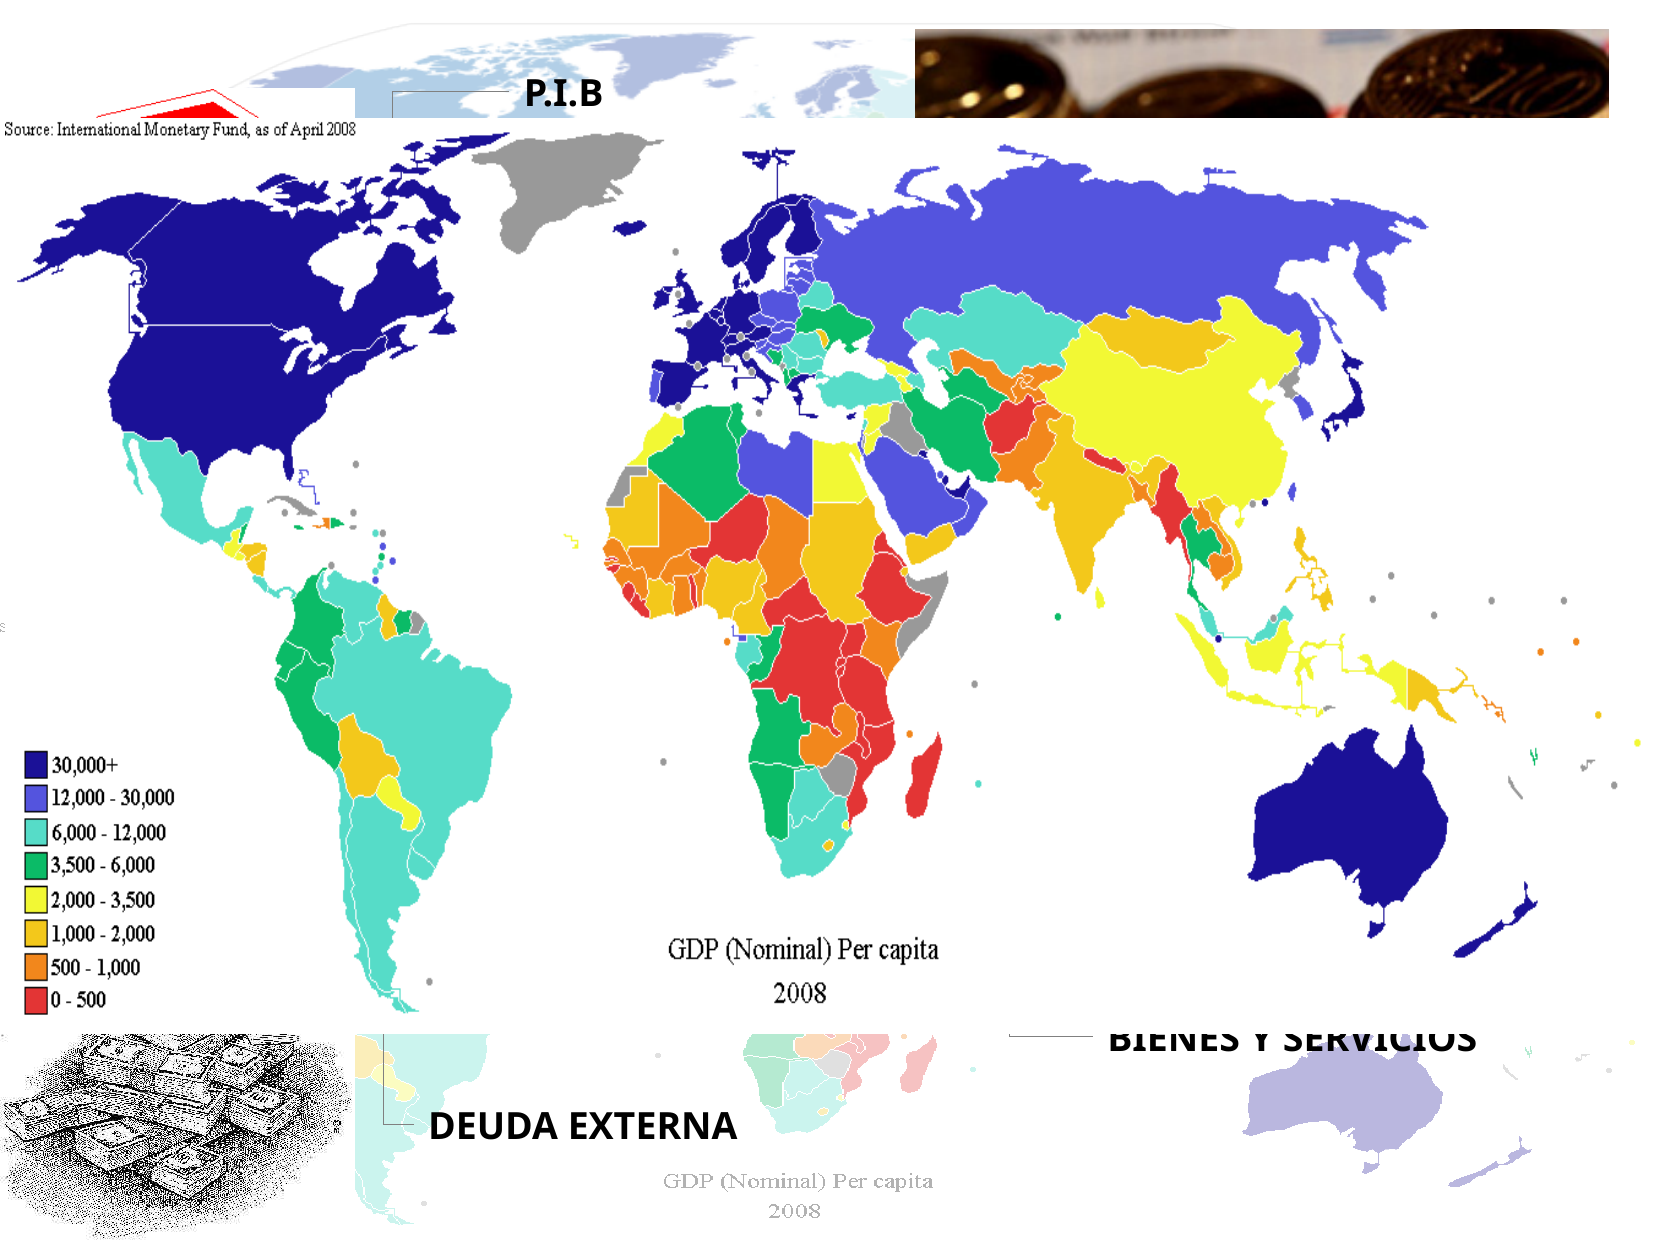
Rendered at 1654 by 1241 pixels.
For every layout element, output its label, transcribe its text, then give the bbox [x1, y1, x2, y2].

picture [0, 0, 1654, 1241]
text_box P.I.B [508, 59, 631, 88]
text_box DEUDA EXTERNA [413, 1091, 799, 1152]
